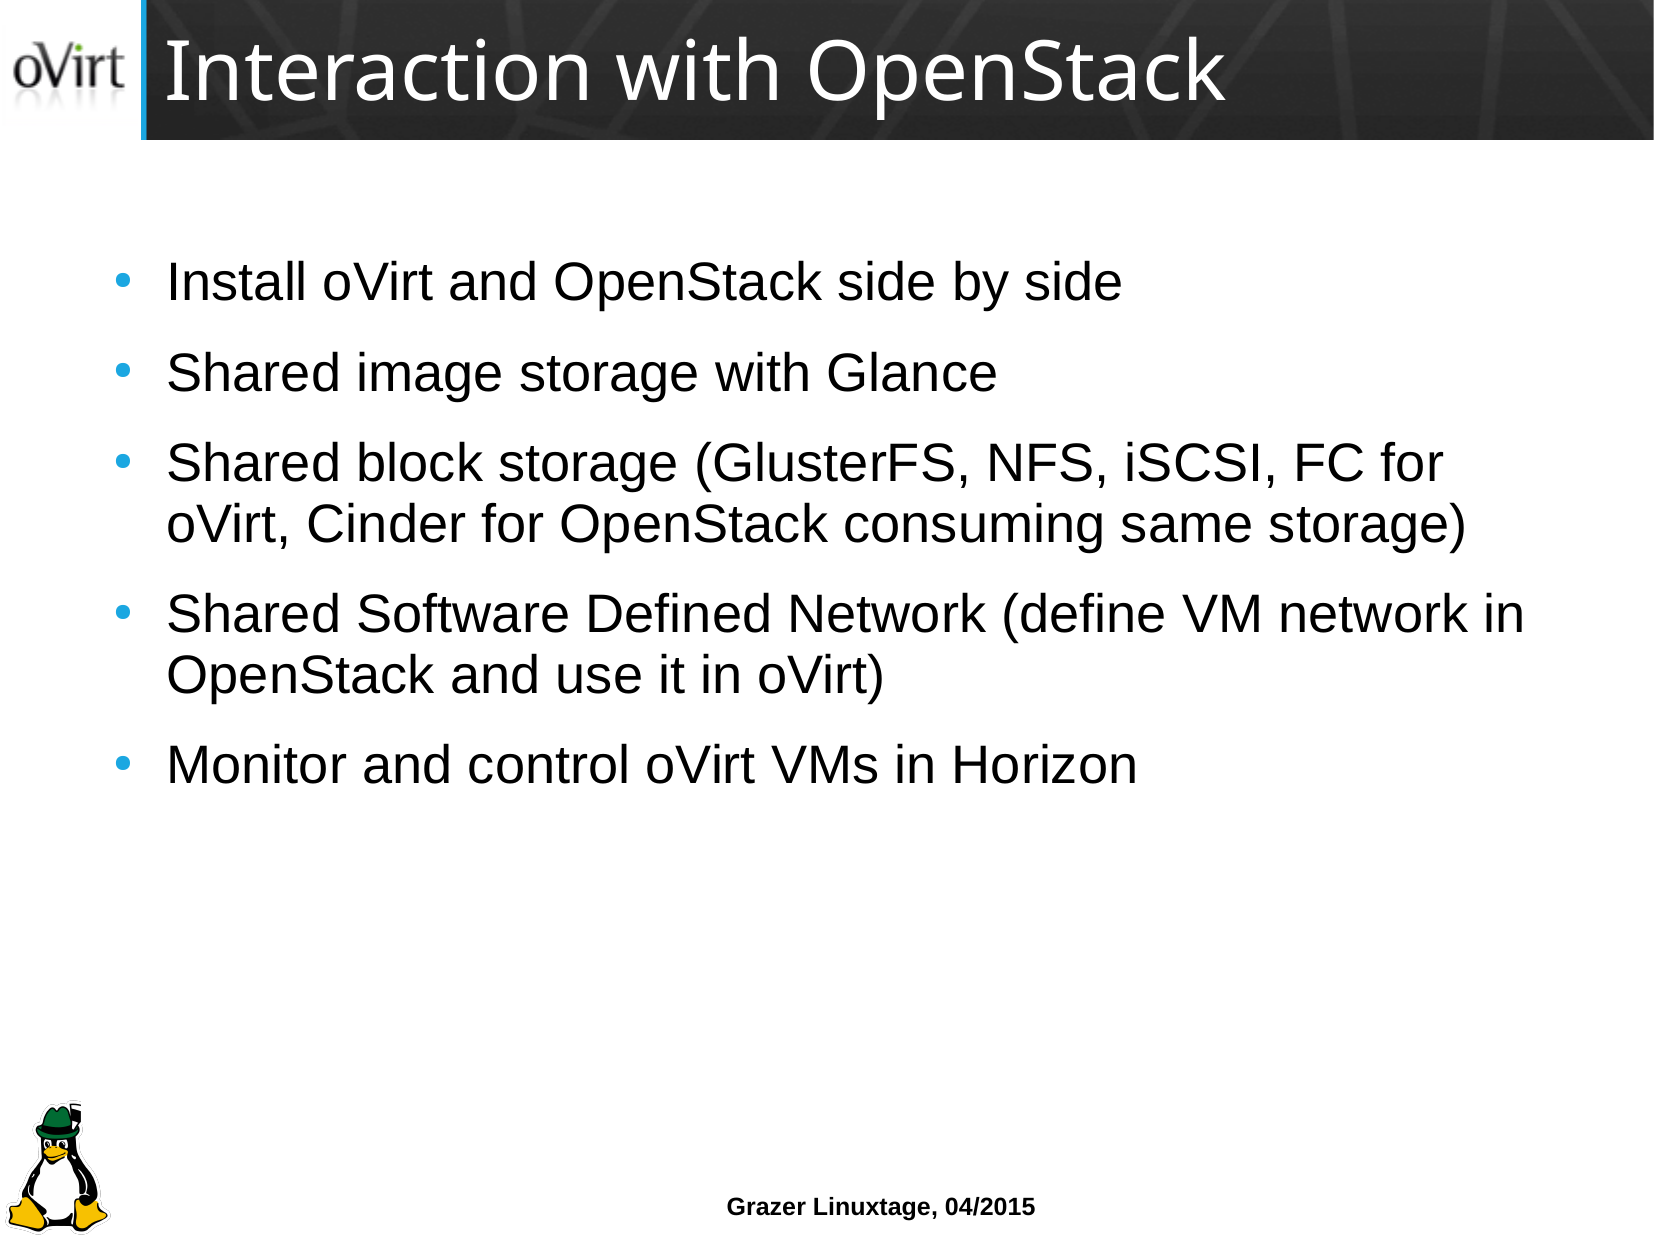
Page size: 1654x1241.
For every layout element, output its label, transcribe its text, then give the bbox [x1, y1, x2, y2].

text_box Install oVirt and OpenStack side by side Shared image storage with Glance Shared block storage (GlusterFS, NFS, iSCSI, FC for oVirt, Cinder for OpenStack consuming same storage) Shared Software Defined Network (define VM network in OpenStack and use it in oVirt) Monitor and control oVirt VMs in Horizon [80, 244, 1570, 1125]
picture [0, 0, 1654, 140]
title Interaction with OpenStack [164, 18, 1653, 119]
picture [5, 1100, 111, 1235]
